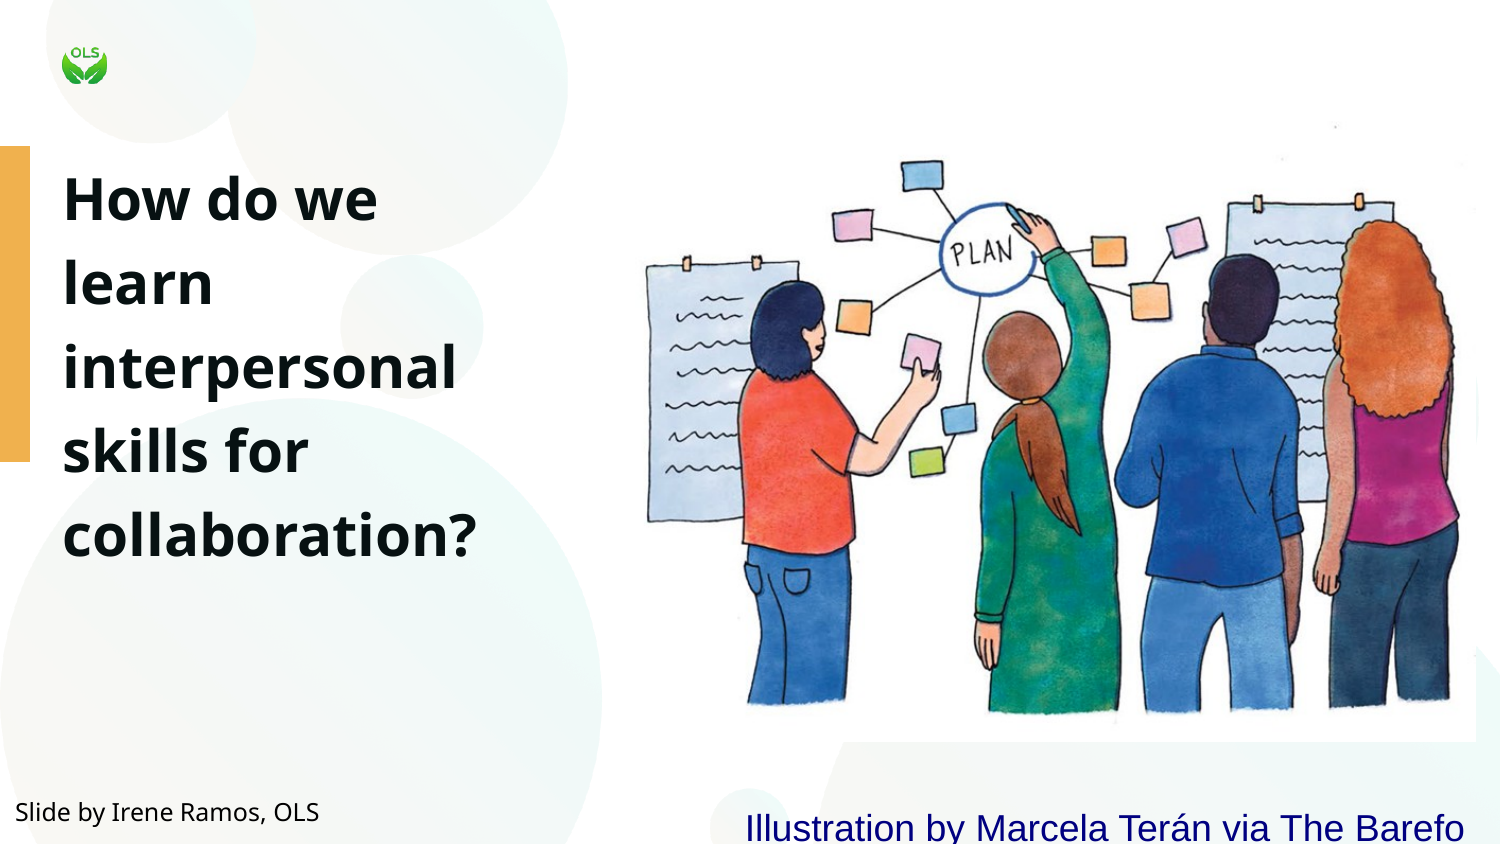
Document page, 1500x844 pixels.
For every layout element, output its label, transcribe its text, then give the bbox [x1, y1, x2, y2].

picture [0, 0, 1500, 844]
text_box Slide by Irene Ramos, OLS [0, 781, 372, 842]
text_box How do we learn interpersonal skills for collaboration? [62, 148, 533, 512]
text_box Illustration by Marcela Terán via The Barefoot Guide (CC-BY-NC) [729, 789, 1490, 844]
